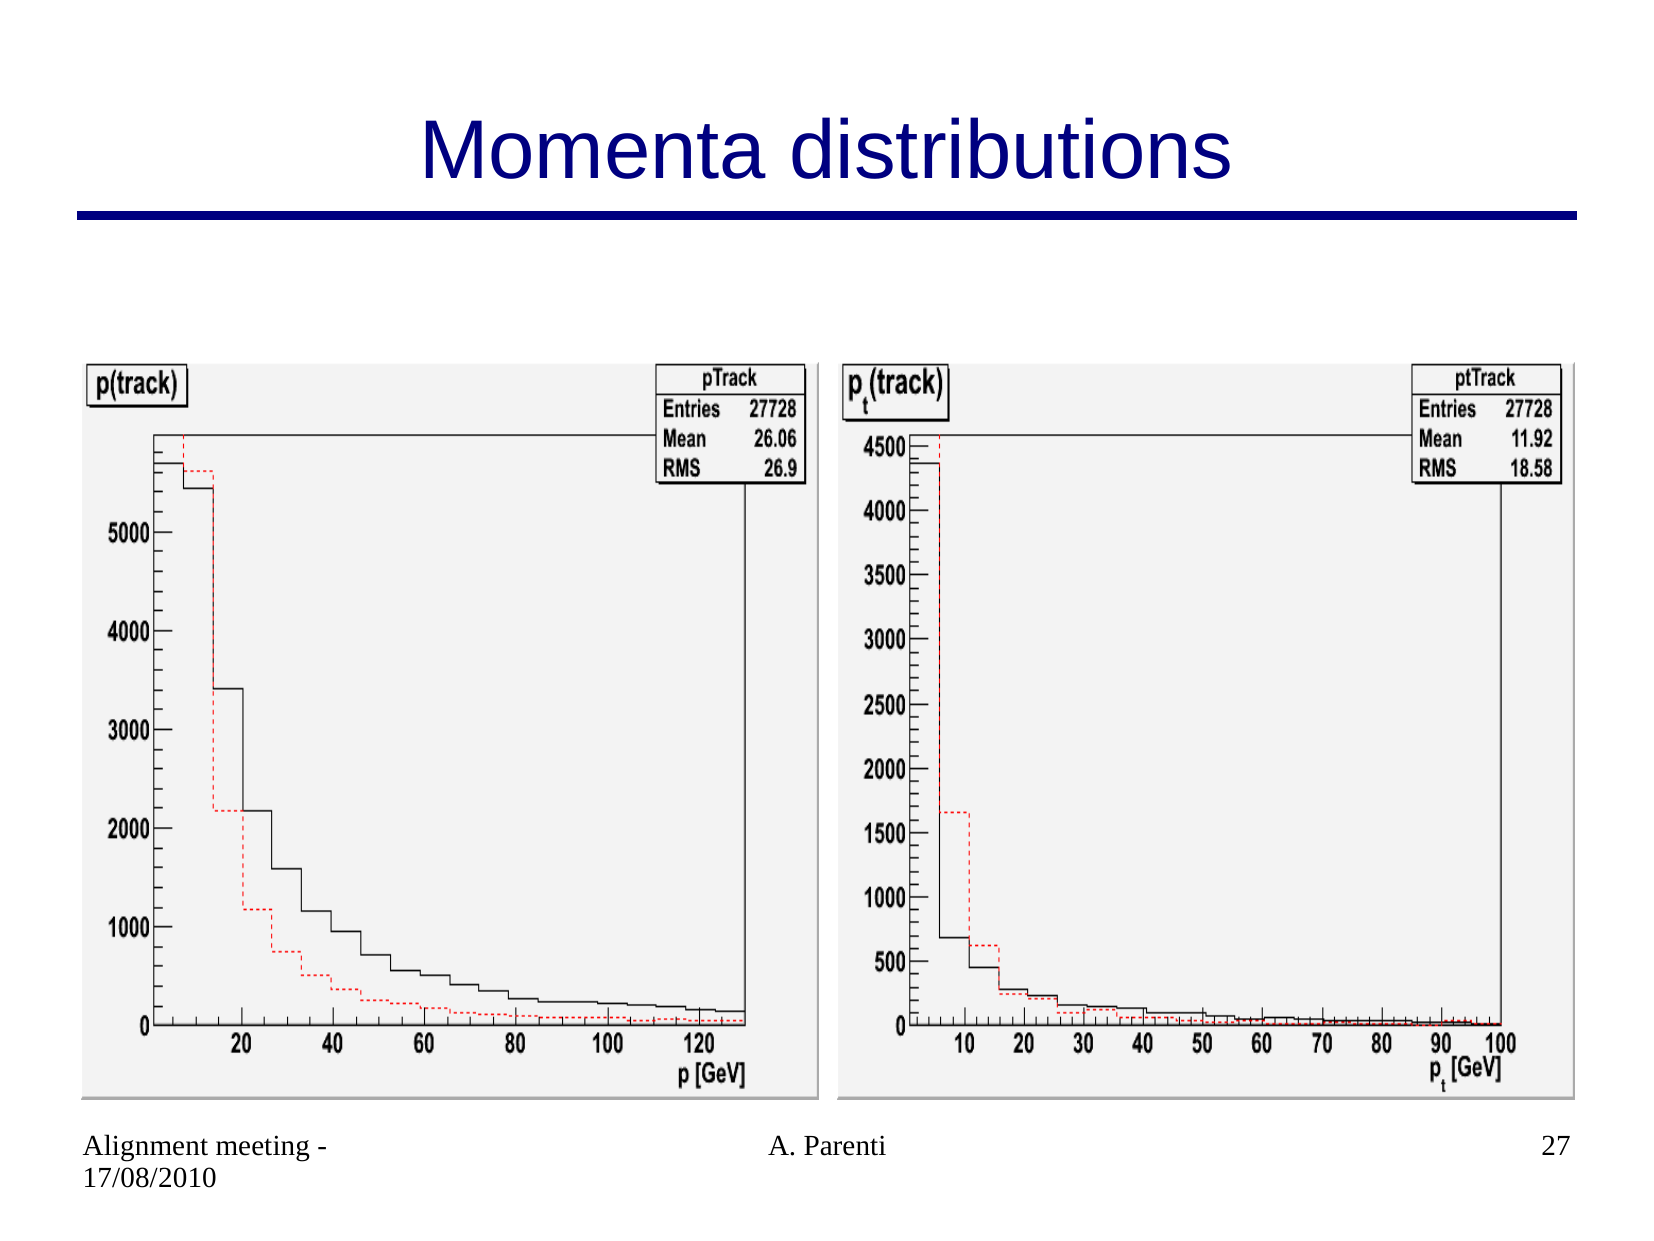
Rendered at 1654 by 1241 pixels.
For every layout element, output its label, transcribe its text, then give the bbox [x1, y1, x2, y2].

title Momenta distributions [82, 75, 1571, 226]
picture [80, 361, 819, 1100]
picture [836, 361, 1575, 1100]
